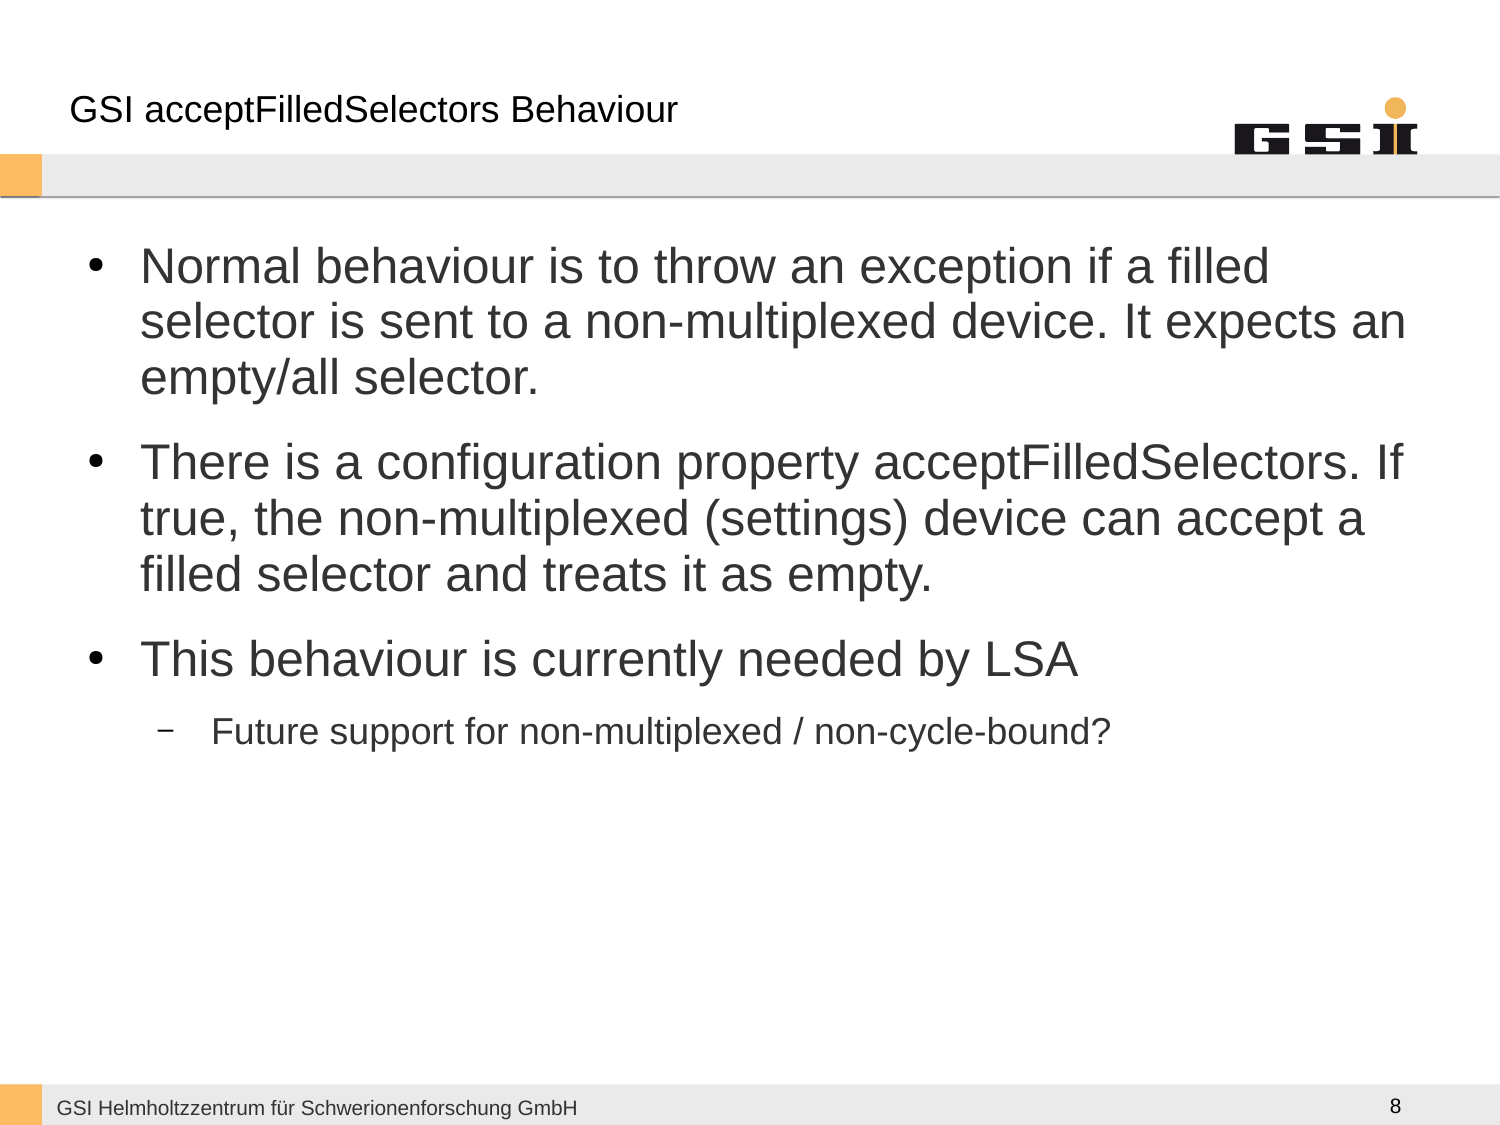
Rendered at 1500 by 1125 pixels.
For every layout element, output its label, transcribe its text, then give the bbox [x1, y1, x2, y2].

list Normal behaviour is to throw an exception if a filled selector is sent to a non-multiplexed device. It expects an empty/all selector. There is a configuration property acceptFilledSelectors. If true, the non-multiplexed (settings) device can accept a filled selector and treats it as empty. This behaviour is currently needed by LSA Future support for non-multiplexed / non-cycle-bound? [69, 237, 1436, 1043]
title GSI acceptFilledSelectors Behaviour [69, 44, 986, 174]
picture [1233, 95, 1419, 154]
